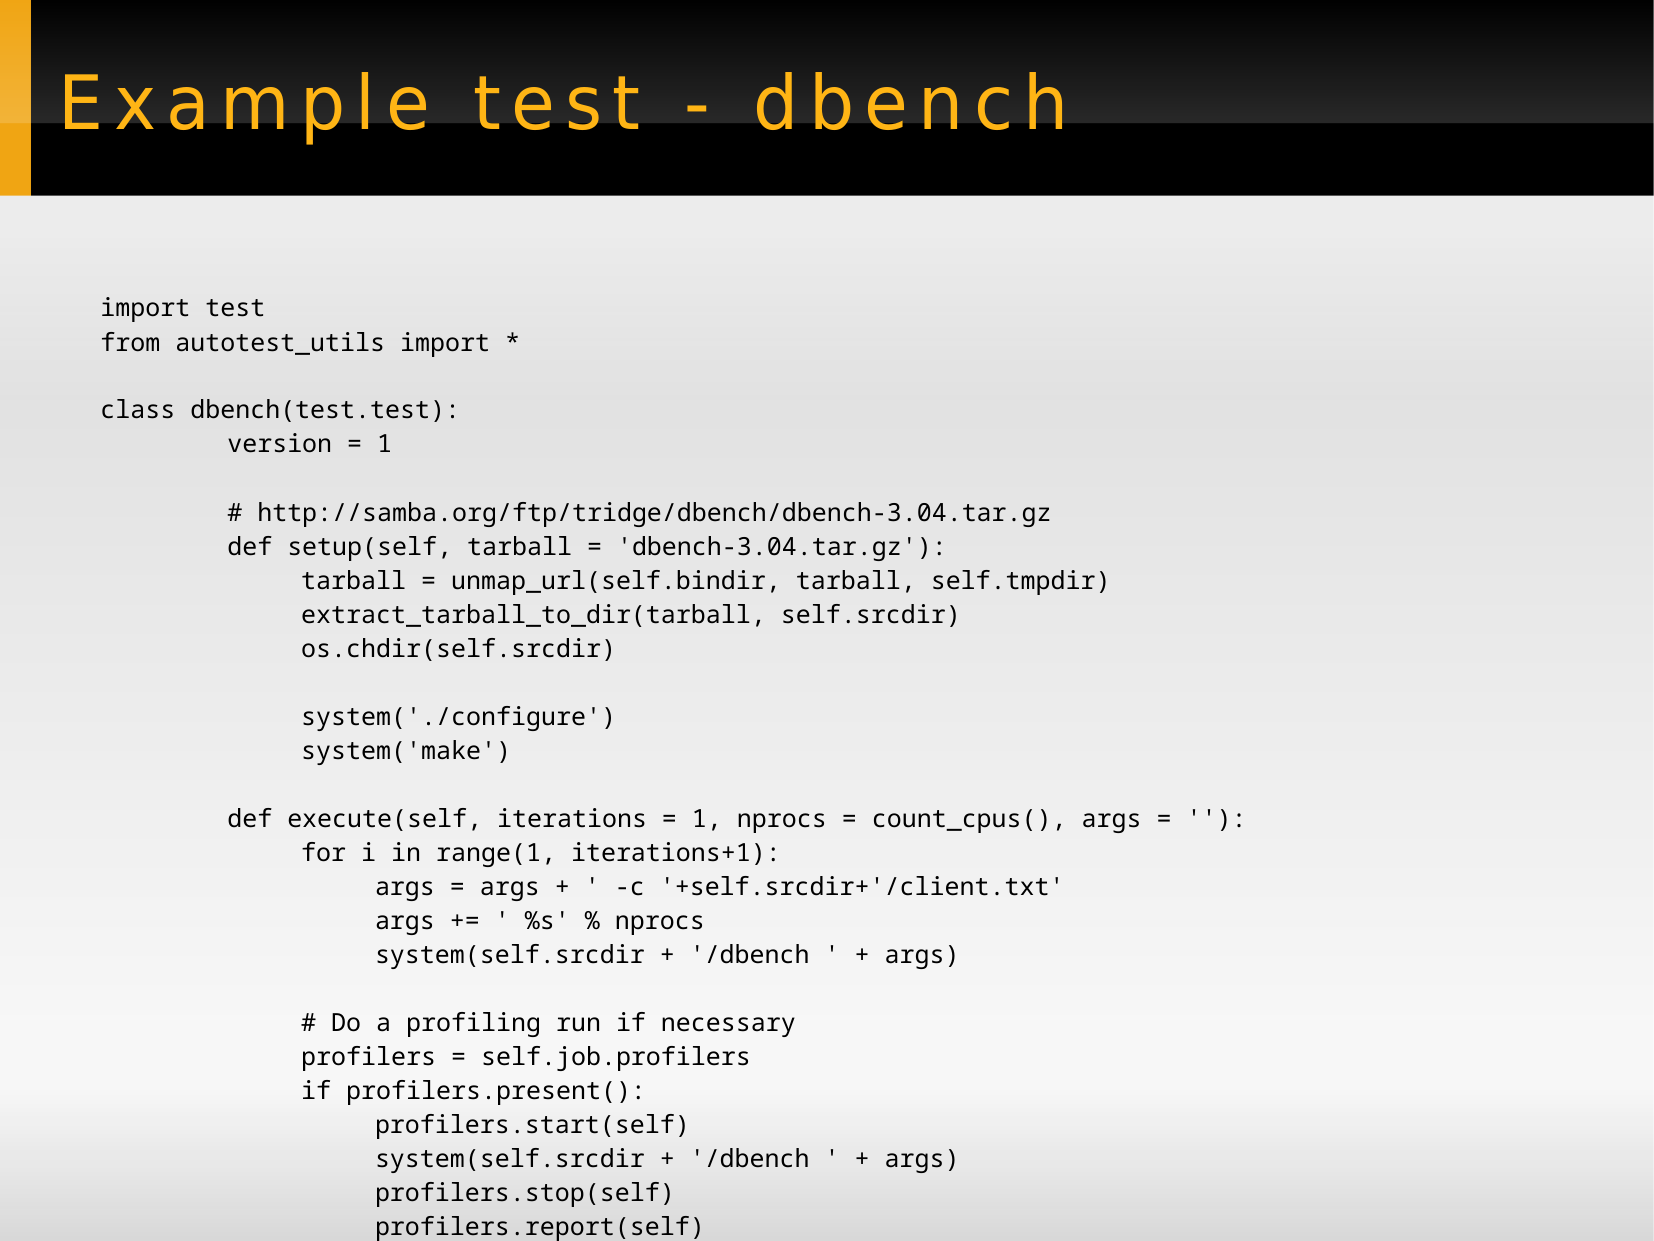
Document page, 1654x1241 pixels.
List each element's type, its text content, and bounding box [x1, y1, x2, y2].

picture [558, 1223, 565, 1233]
list import test from autotest_utils import * class dbench(test.test): version = 1 # http://samba.org/ftp/tridge/dbench/dbench-3.04.tar.gz def setup(self, tarball = 'dbench-3.04.tar.gz'): tarball = unmap_url(self.bindir, tarball, self.tmpdir) extract_tarball_to_dir(tarball, self.srcdir) os.chdir(self.srcdir) system('./configure') system('make') def execute(self, iterations = 1, nprocs = count_cpus(), args = ''): for i in range(1, iterations+1): args = args + ' -c '+self.srcdir+'/client.txt' args += ' %s' % nprocs system(self.srcdir + '/dbench ' + args) # Do a profiling run if necessary profilers = self.job.profilers if profilers.present(): profilers.start(self) system(self.srcdir + '/dbench ' + args) profilers.stop(self) profilers.report(self) [82, 290, 1571, 1109]
title Example test - dbench [59, 29, 1270, 178]
picture [0, 0, 1654, 1241]
picture [379, 1223, 386, 1233]
